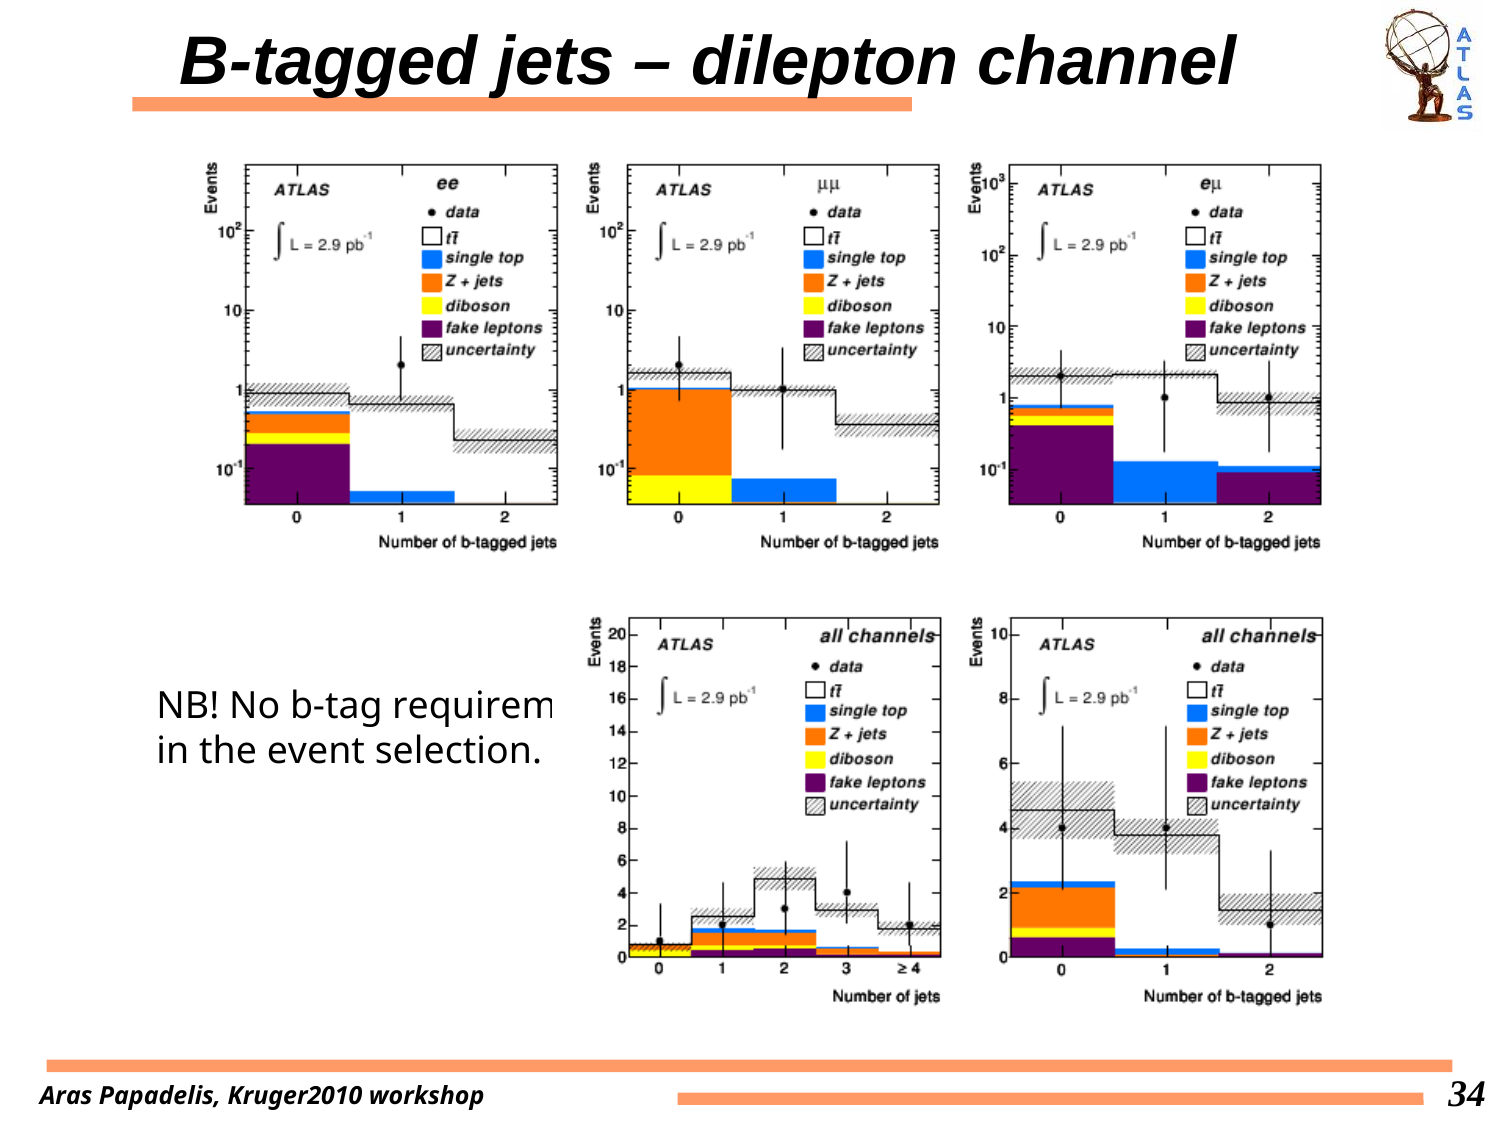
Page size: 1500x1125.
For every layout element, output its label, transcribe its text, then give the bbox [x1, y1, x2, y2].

text_box NB! No b-tag requirement in the event selection. [141, 673, 457, 779]
picture [1380, 0, 1483, 132]
picture [552, 594, 1372, 1030]
title B-tagged jets – dilepton channel [137, 15, 1342, 109]
picture [189, 144, 1339, 557]
